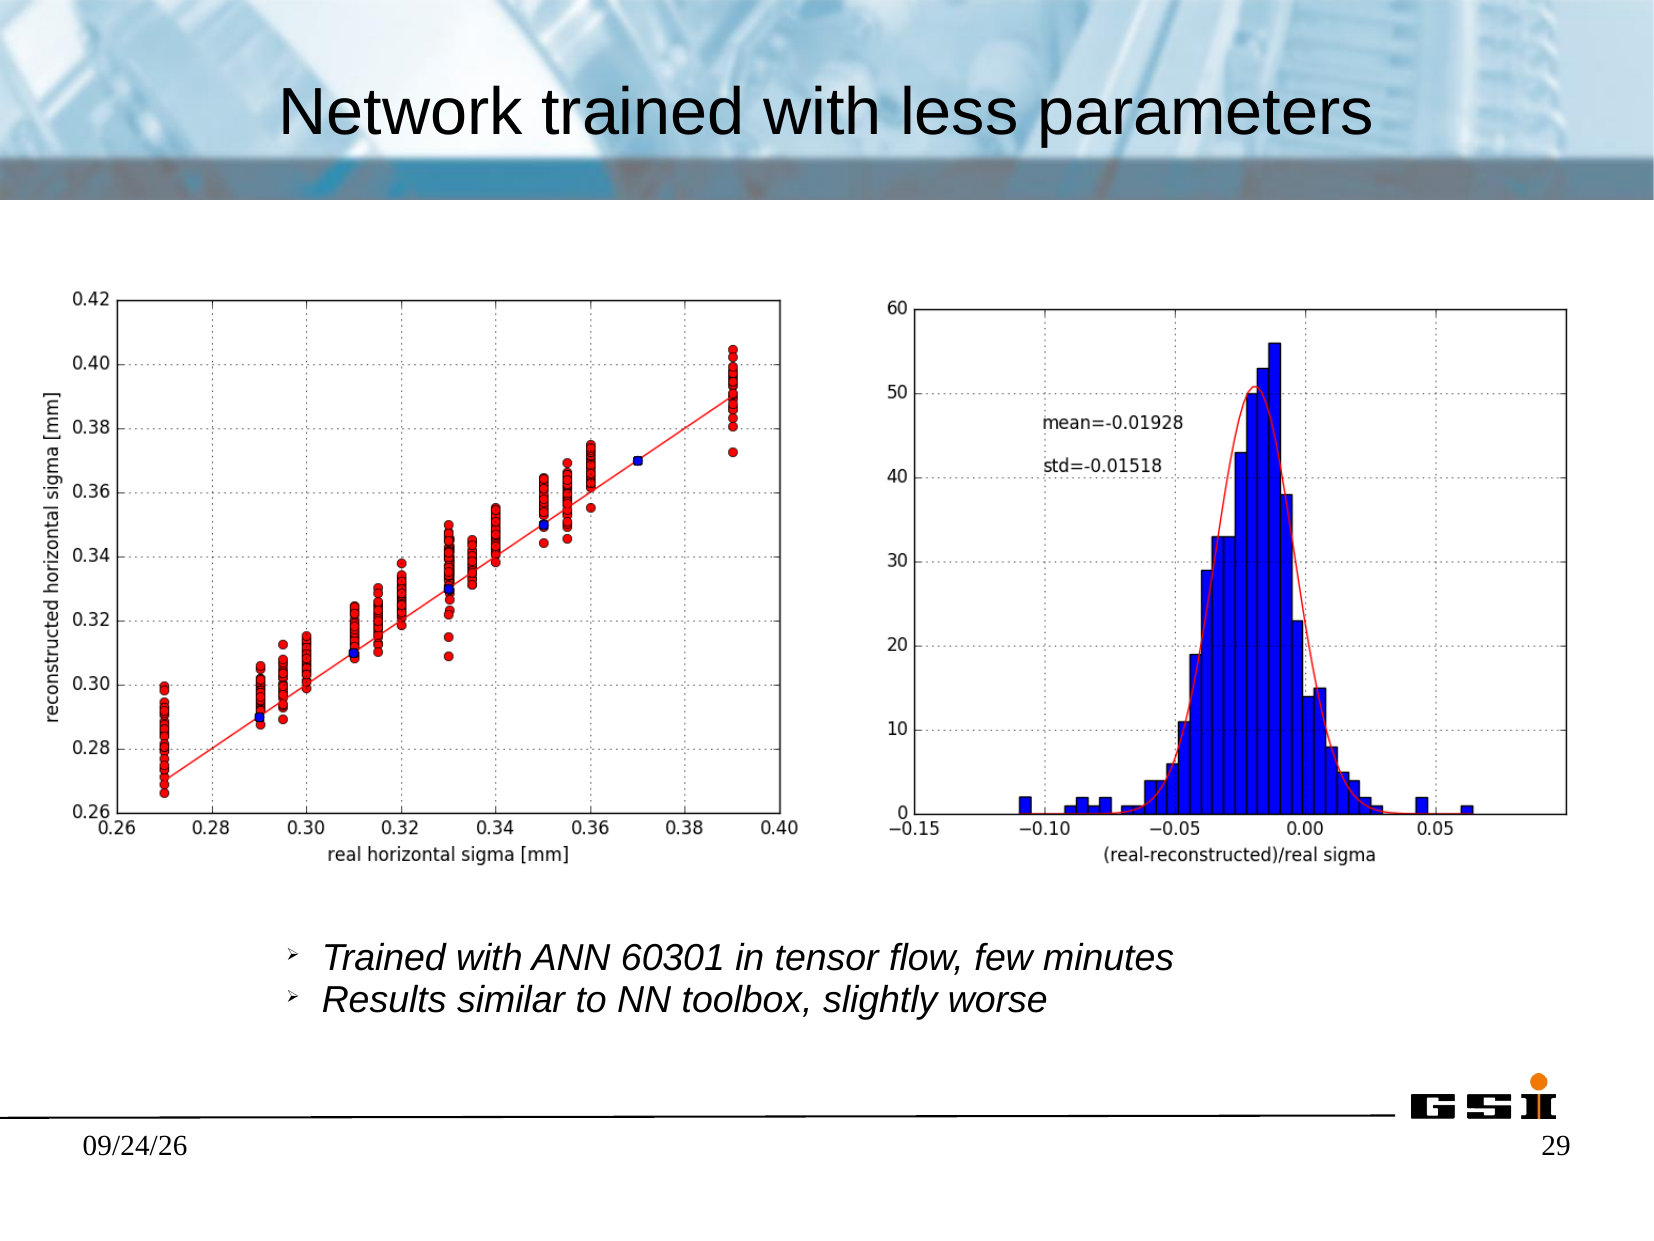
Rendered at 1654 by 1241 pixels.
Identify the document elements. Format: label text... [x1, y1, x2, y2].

picture [1411, 1073, 1556, 1119]
picture [10, 236, 1650, 877]
text_box Trained with ANN 60301 in tensor flow, few minutes Results similar to NN toolbox, slightly worse [271, 928, 1193, 1028]
picture [0, 0, 1654, 200]
title Network trained with less parameters [82, 8, 1571, 216]
